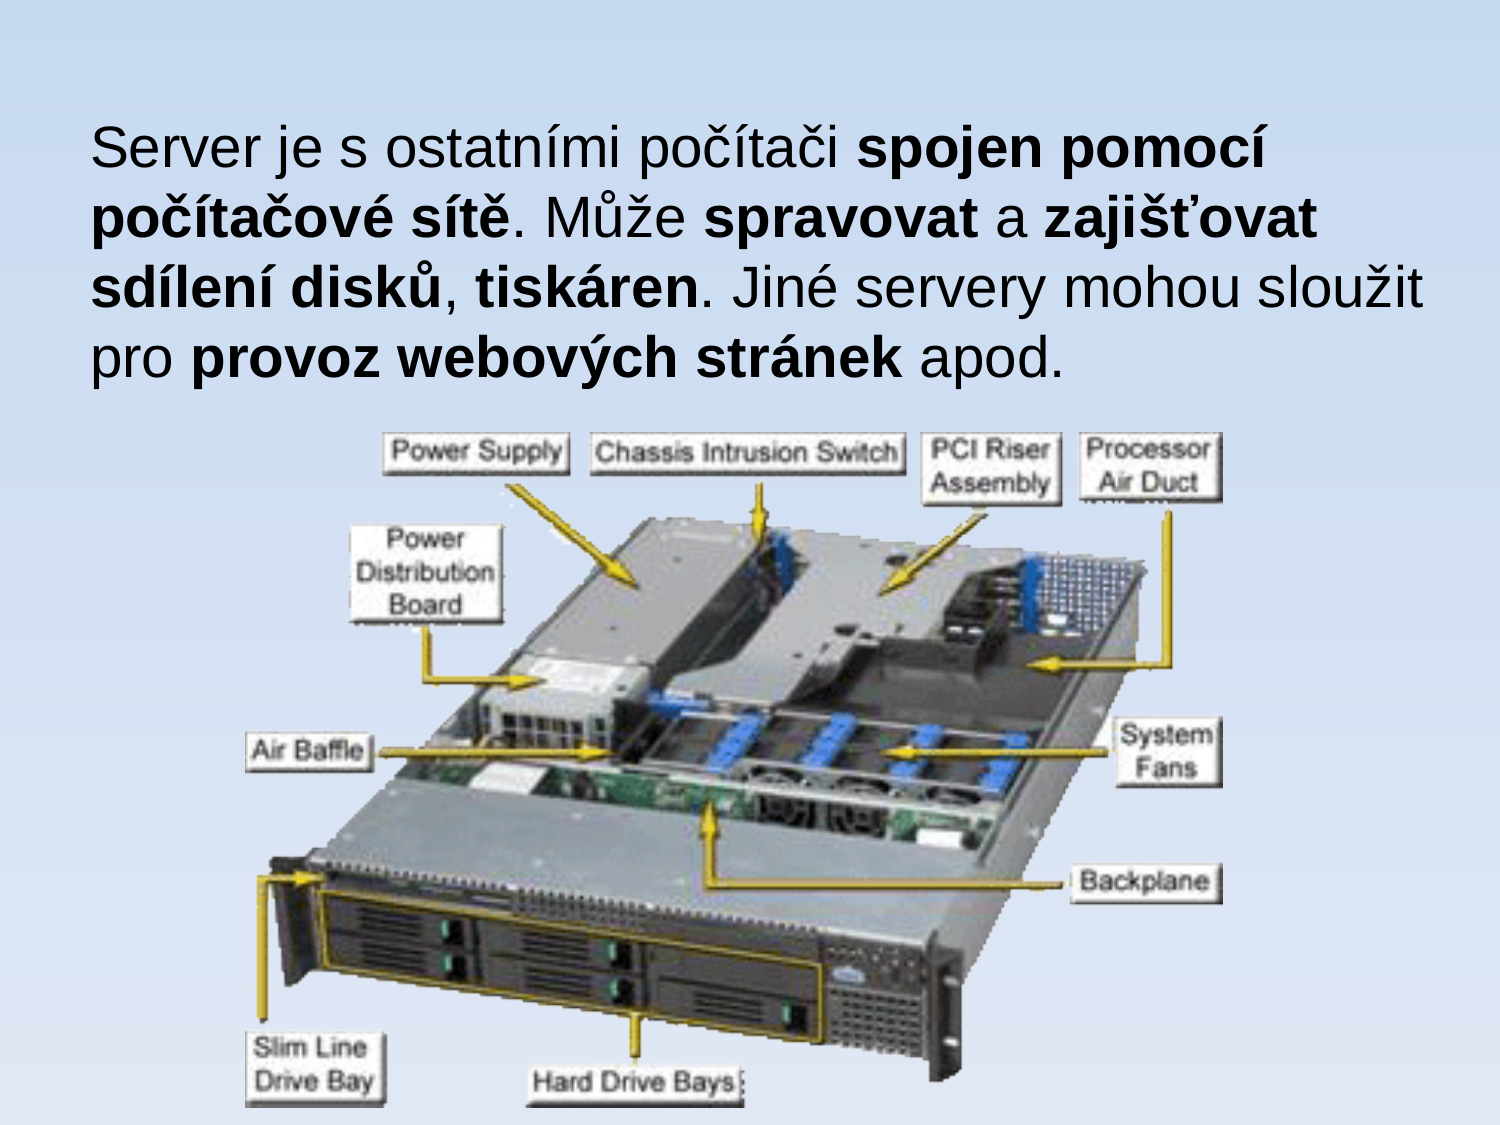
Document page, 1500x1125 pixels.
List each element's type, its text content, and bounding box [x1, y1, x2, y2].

picture [245, 432, 1223, 1108]
list Server je s ostatními počítači spojen pomocí počítačové sítě. Může spravovat a zajišťovat sdílení disků, tiskáren. Jiné servery mohou sloužit pro provoz webových stránek apod. [75, 101, 1500, 551]
